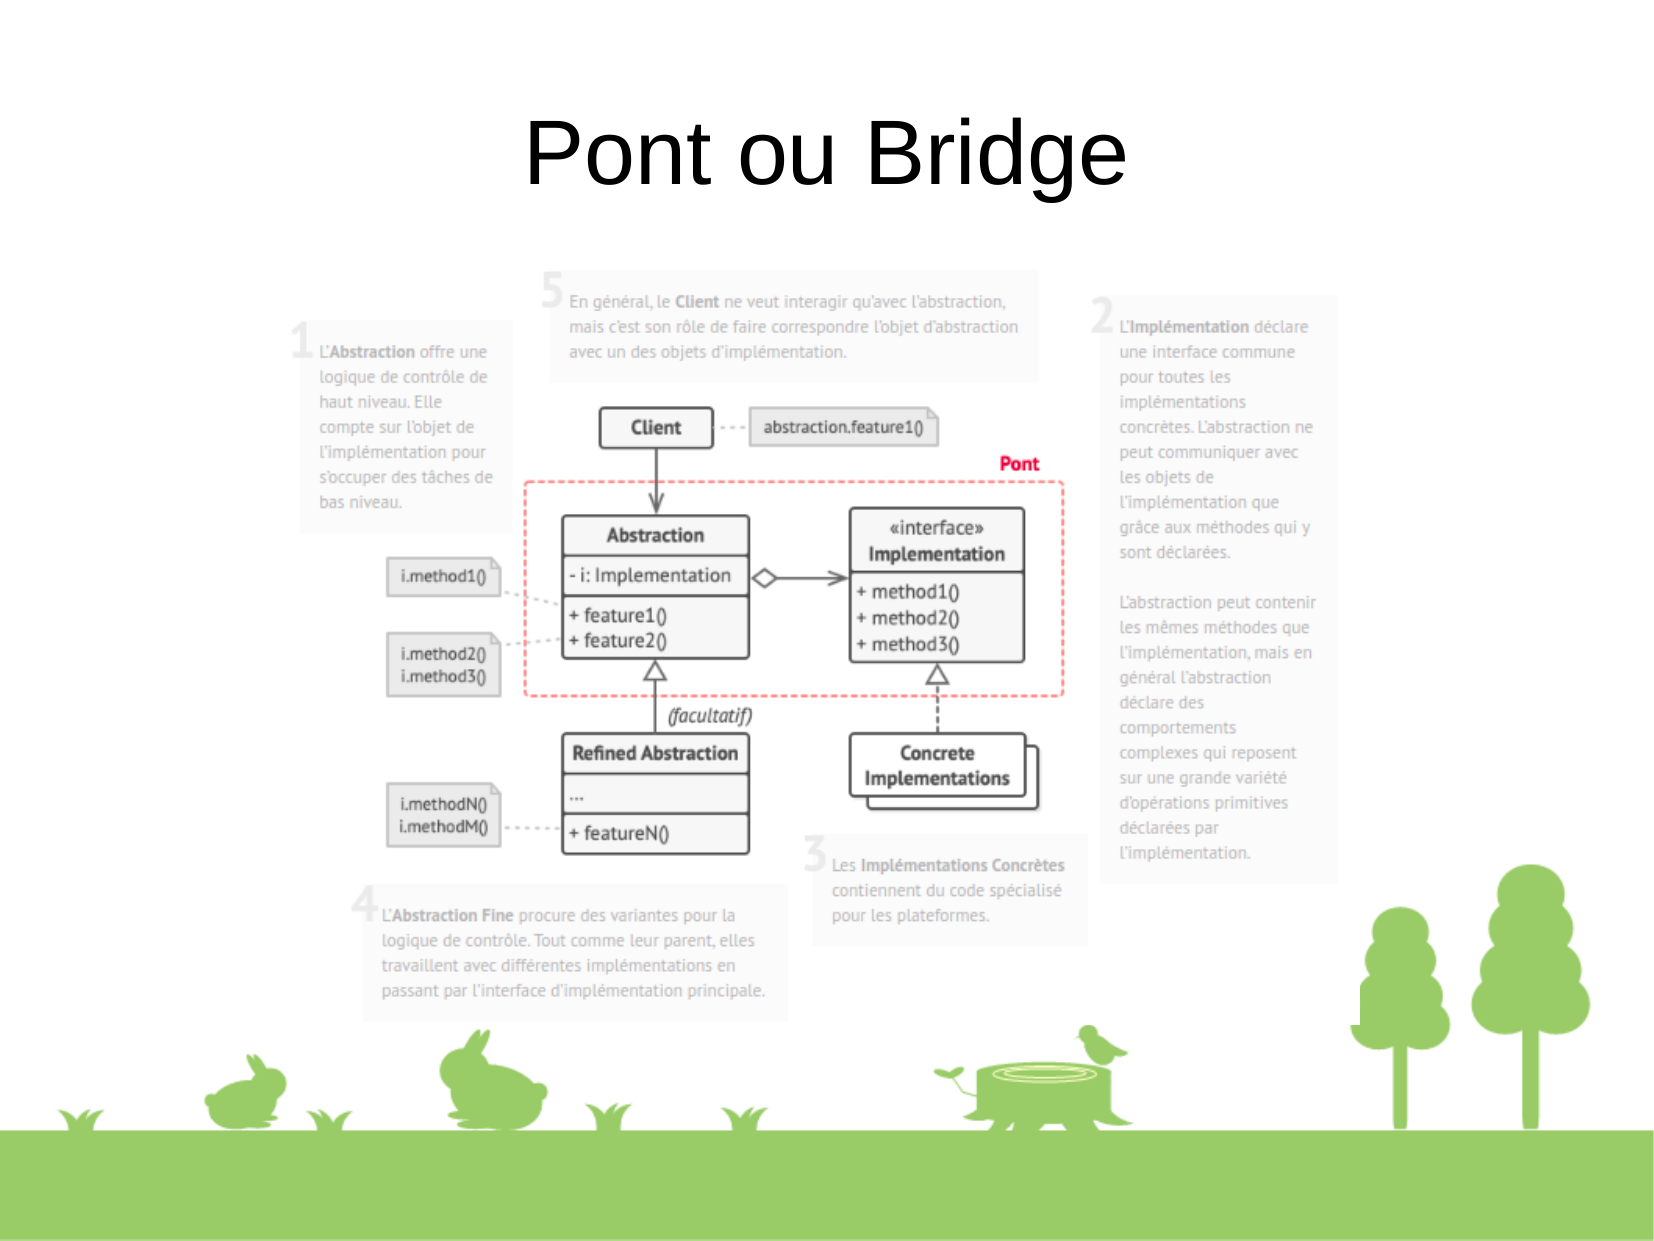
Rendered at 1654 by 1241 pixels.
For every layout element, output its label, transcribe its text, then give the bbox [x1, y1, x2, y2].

picture [0, 0, 1654, 1241]
title Pont ou Bridge [82, 49, 1571, 257]
